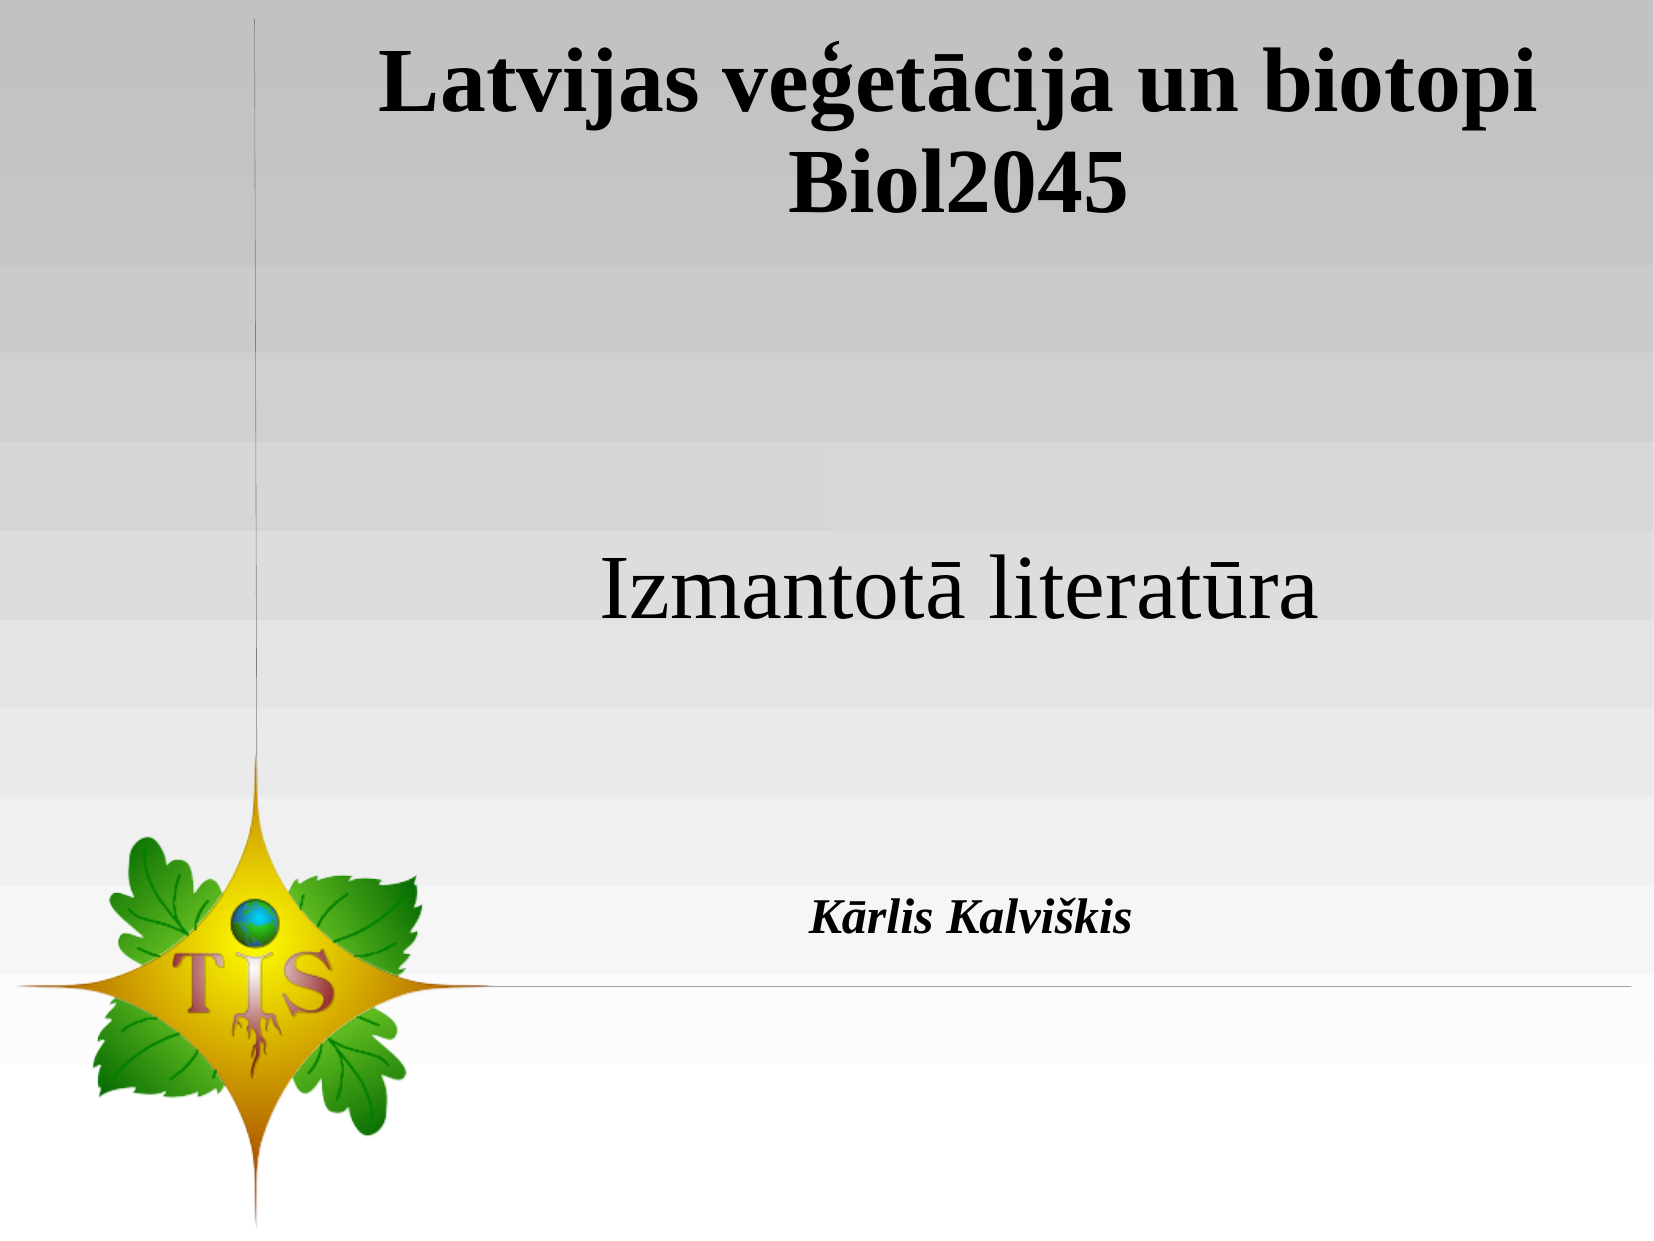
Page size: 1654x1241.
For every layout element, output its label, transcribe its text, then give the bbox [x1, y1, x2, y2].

picture [0, 0, 1654, 1241]
title Izmantotā literatūra [295, 314, 1625, 861]
